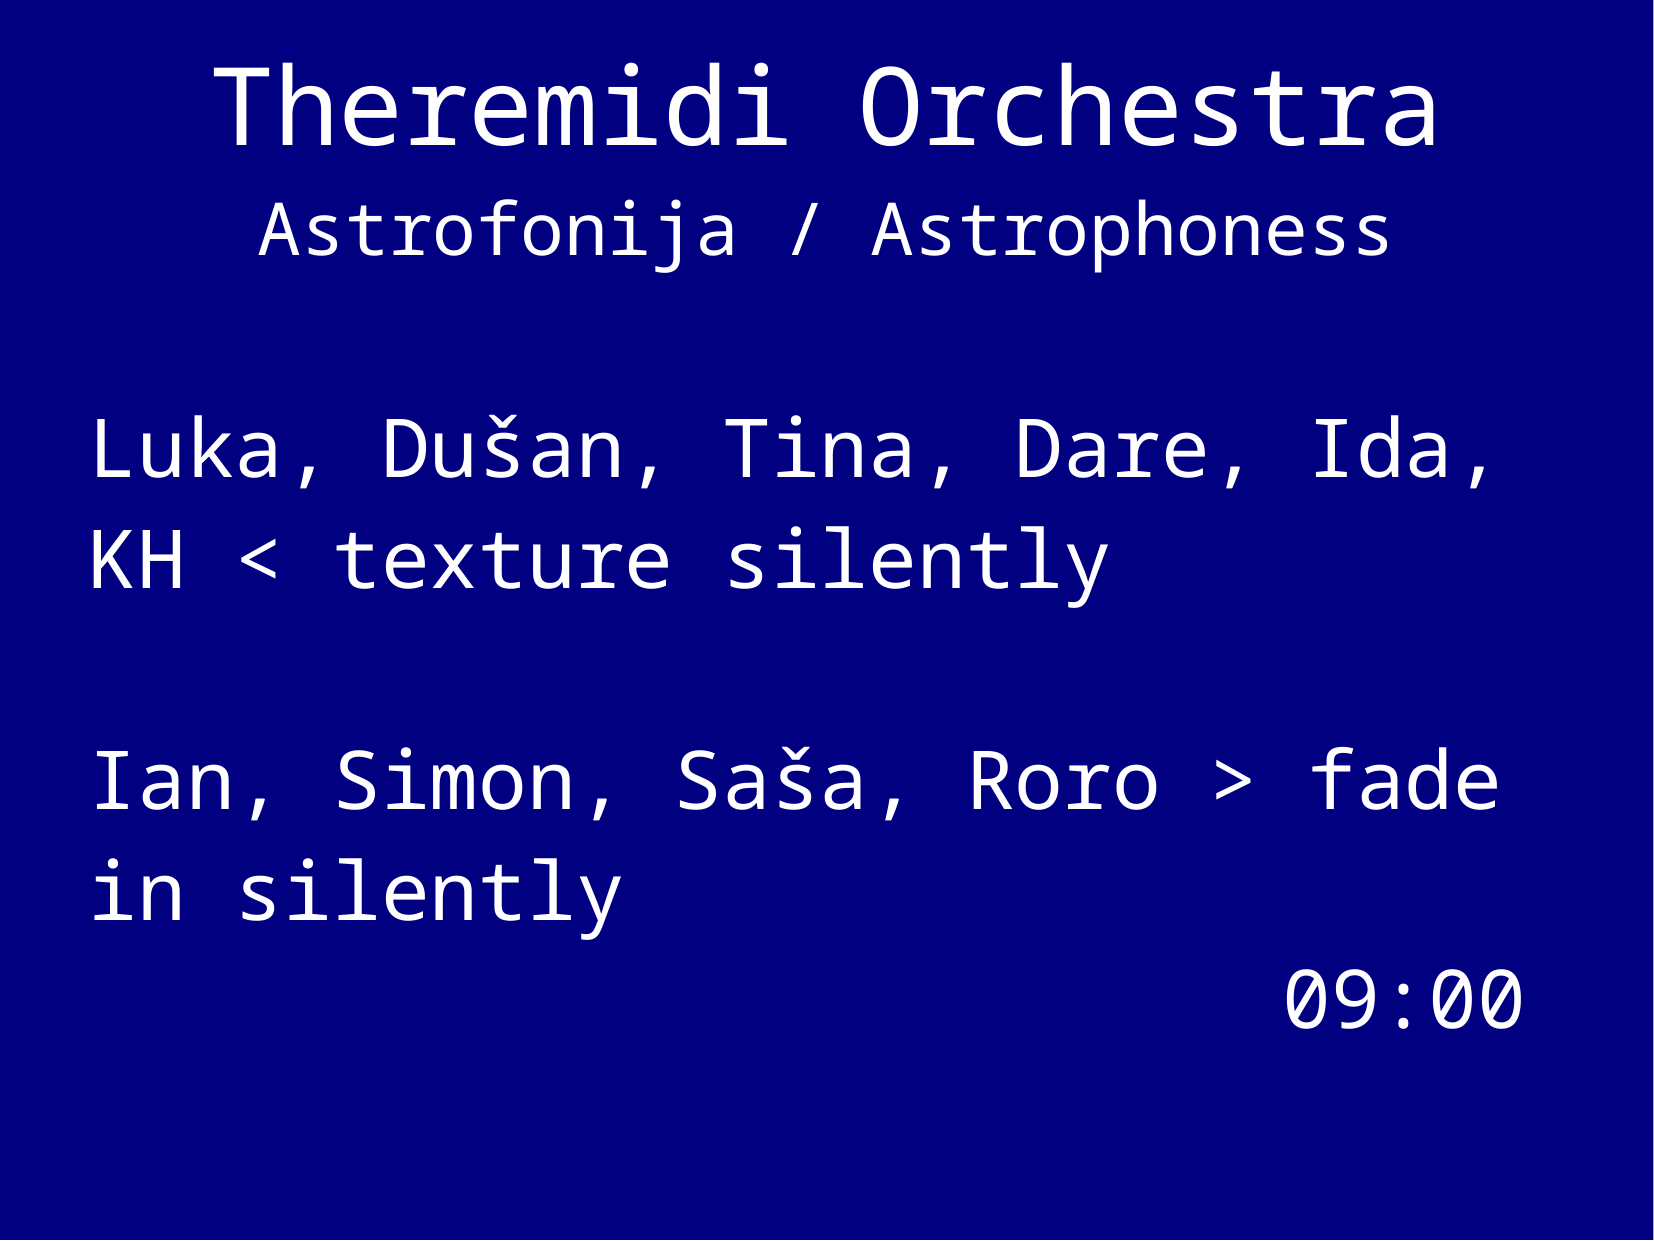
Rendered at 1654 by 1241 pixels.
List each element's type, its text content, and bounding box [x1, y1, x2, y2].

title Theremidi Orchestra Astrofonija / Astrophoness [82, 49, 1571, 257]
text_box 09:00 [1282, 900, 1620, 1096]
subtitle Luka, Dušan, Tina, Dare, Ida, KH < texture silently Ian, Simon, Saša, Roro > fade in silently [88, 272, 1566, 1063]
